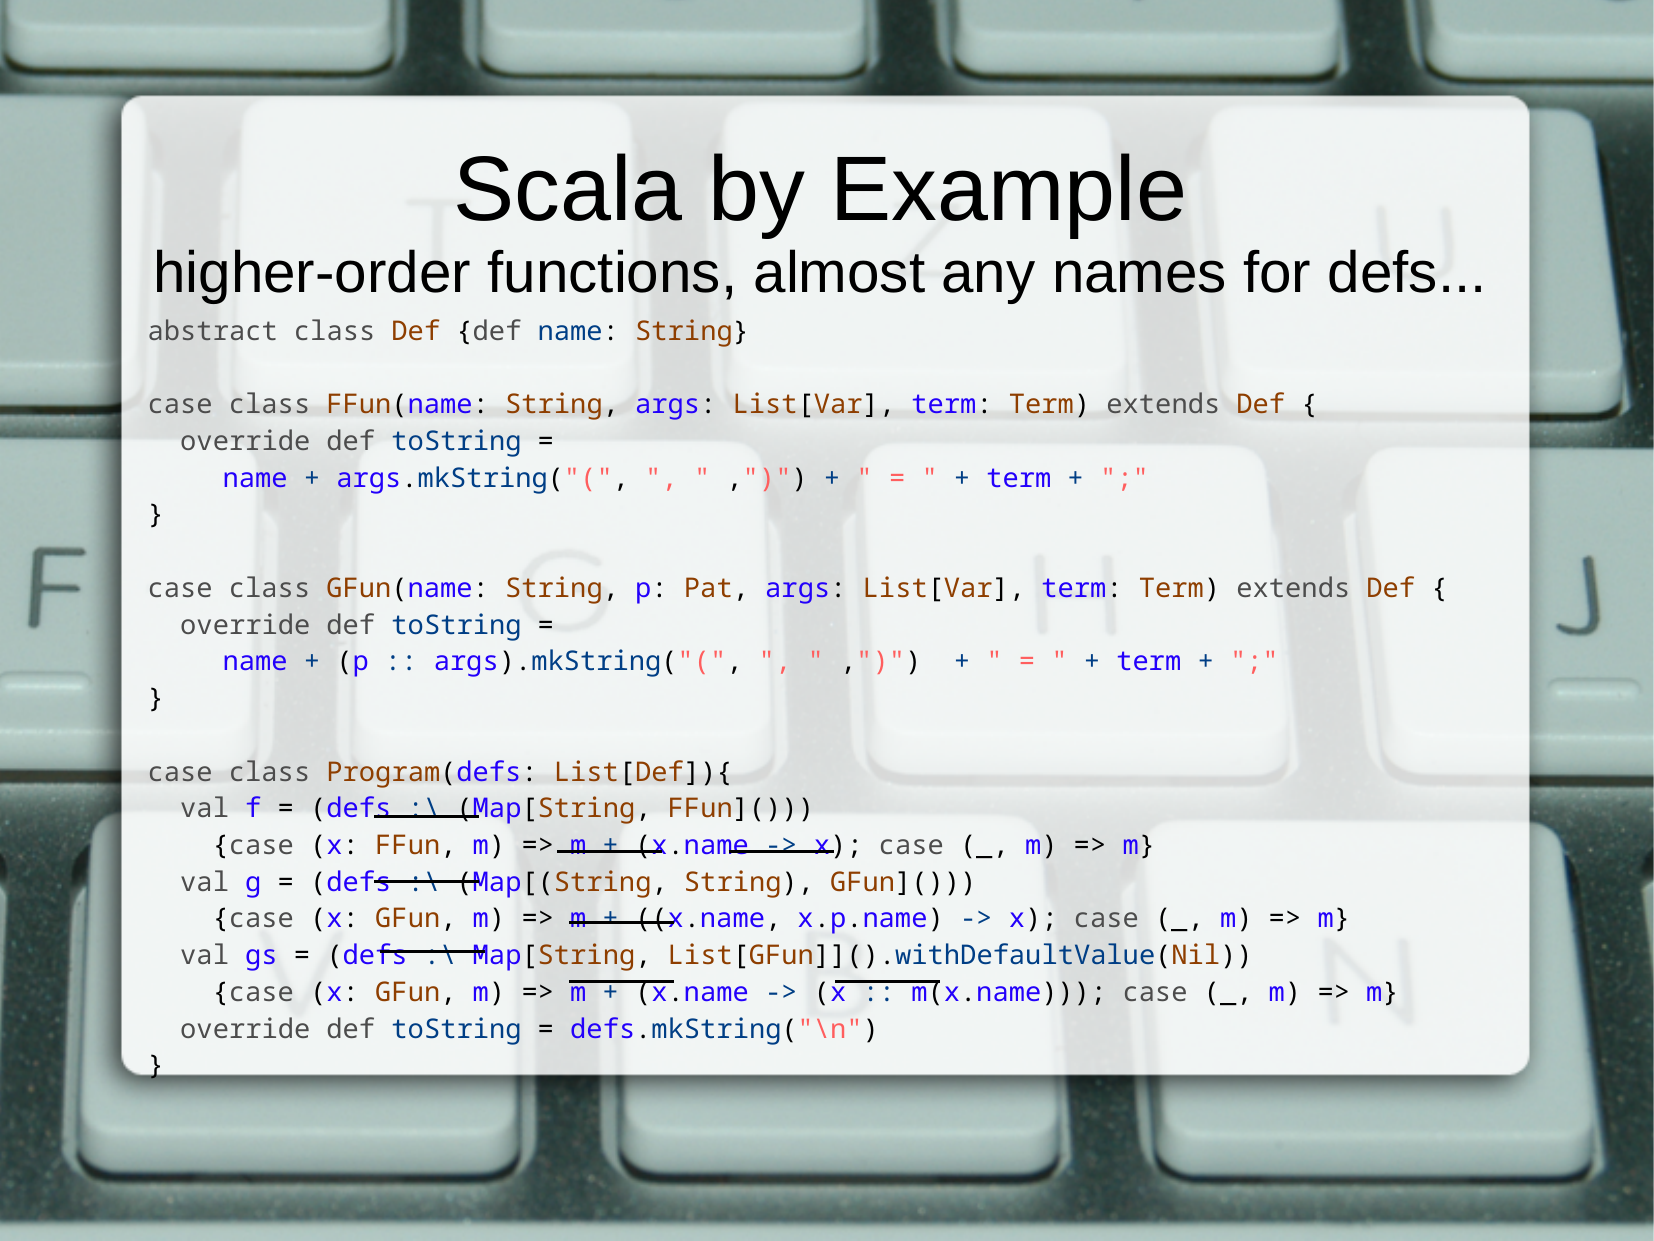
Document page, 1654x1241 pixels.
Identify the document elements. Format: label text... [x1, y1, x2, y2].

picture [0, 0, 1654, 1241]
title Scala by Example higher-order functions, almost any names for defs... [135, 117, 1506, 325]
subtitle abstract class Def {def name: String} case class FFun(name: String, args: List[Var], term: Term) extends Def { override def toString = name + args.mkString("(", ", " ,")") + " = " + term + ";" } case class GFun(name: String, p: Pat, args: List[Var], term: Term) extends Def { override def toString = name + (p :: args).mkString("(", ", " ,")") + " = " + term + ";" } case class Program(defs: List[Def]){ val f = (defs :\ (Map[String, FFun]())) {case (x: FFun, m) => m + (x.name -> x); case (_, m) => m} val g = (defs :\ (Map[(String, String), GFun]())) {case (x: GFun, m) => m + ((x.name, x.p.name) -> x); case (_, m) => m} val gs = (defs :\ Map[String, List[GFun]]().withDefaultValue(Nil)) {case (x: GFun, m) => m + (x.name -> (x :: m(x.name))); case (_, m) => m} override def toString = defs.mkString("\n") } [147, 350, 1506, 1045]
